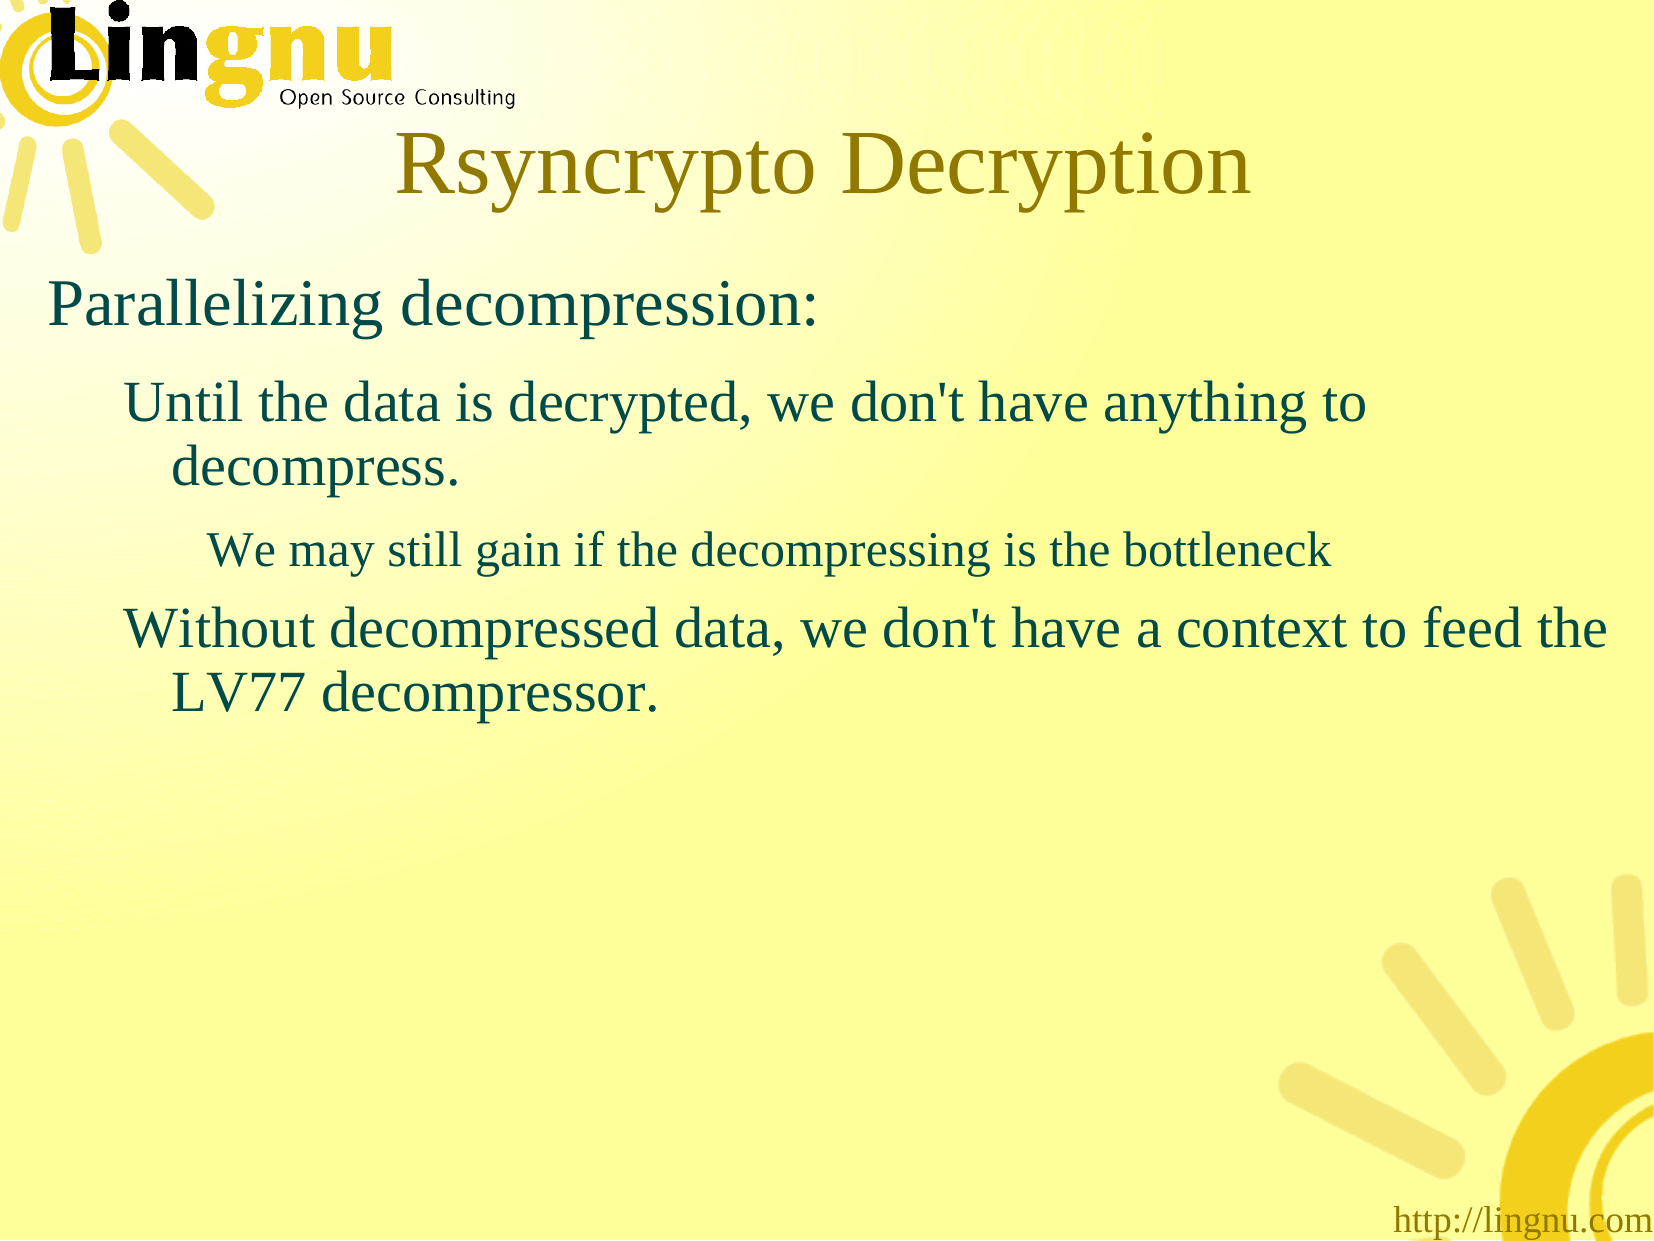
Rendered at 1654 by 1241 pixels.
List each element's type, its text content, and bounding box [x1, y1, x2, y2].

picture [1256, 871, 1654, 1241]
list Parallelizing decompression: Until the data is decrypted, we don't have anything to decompress. We may still gain if the decompressing is the bottleneck Without decompressed data, we don't have a context to feed the LV77 decompressor. [29, 265, 1625, 1211]
picture [0, 0, 516, 256]
title Rsyncrypto Decryption [118, 58, 1531, 265]
